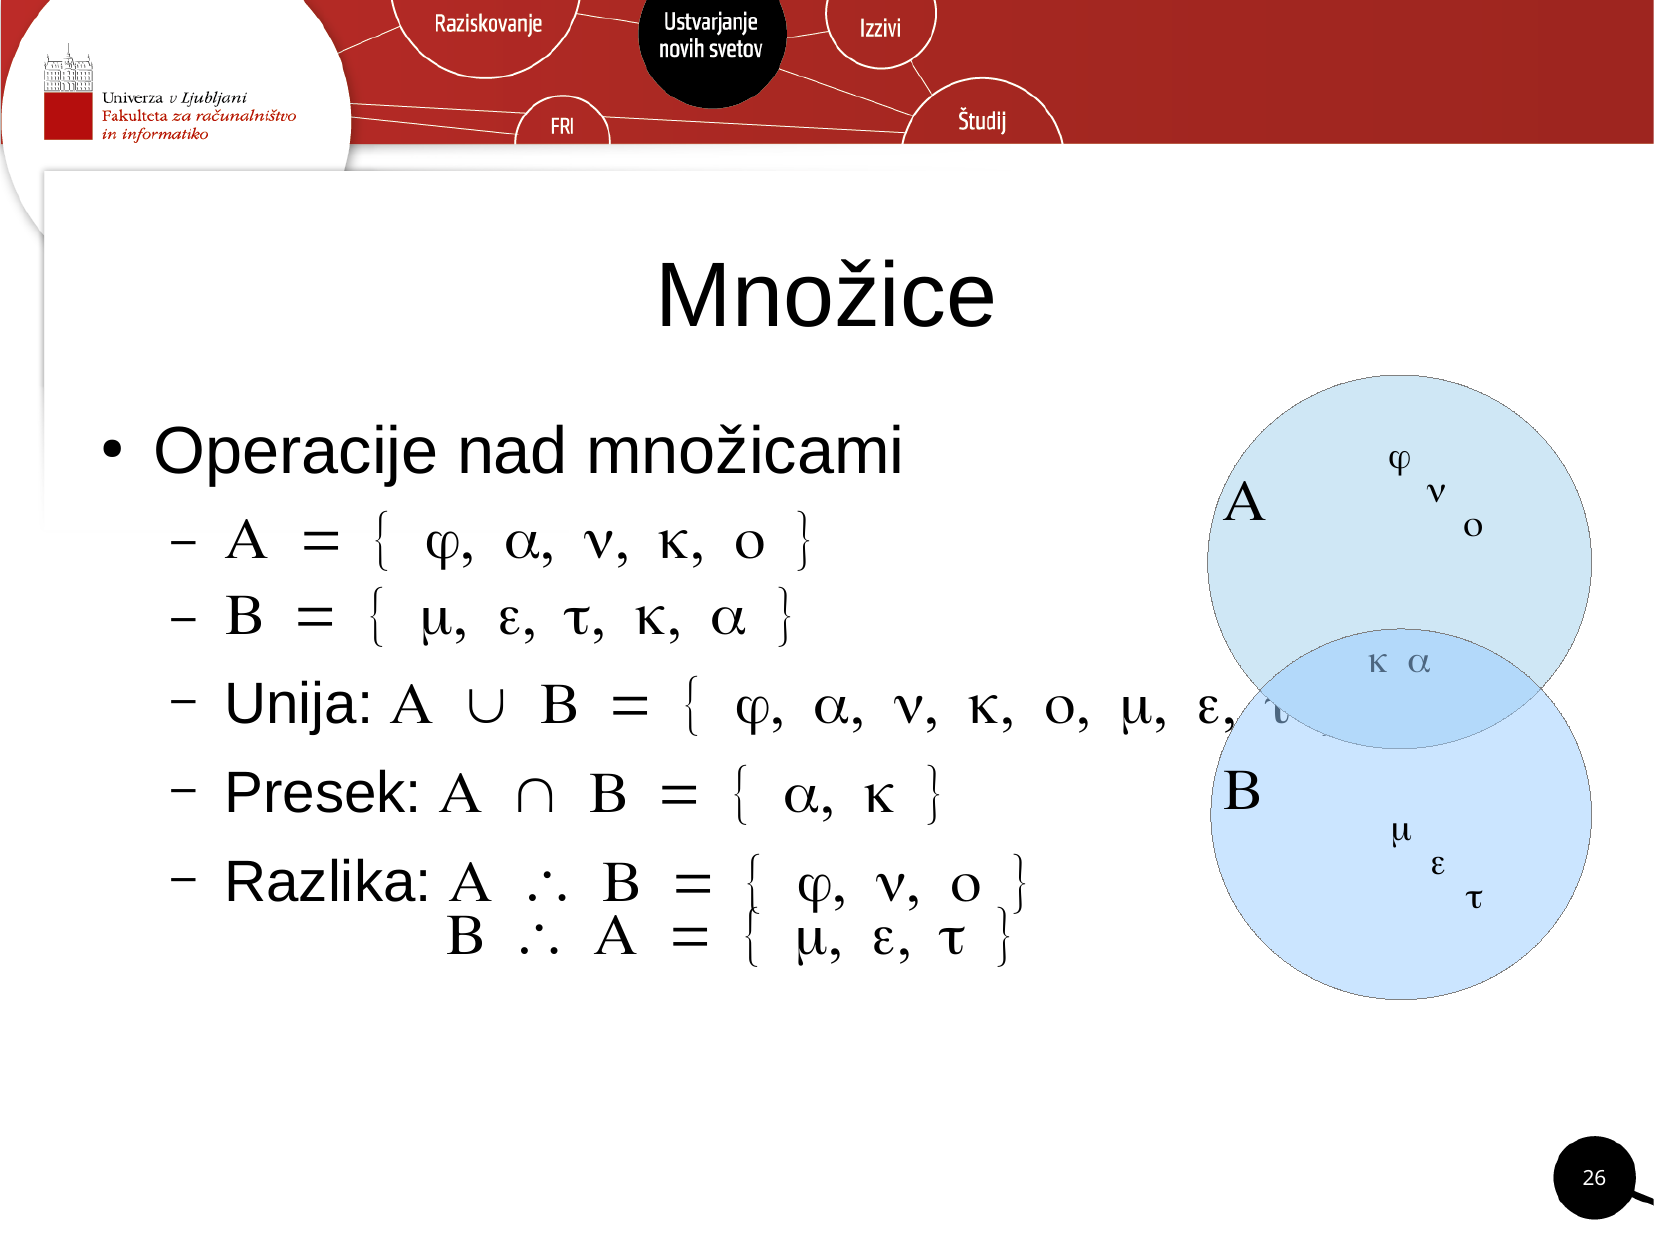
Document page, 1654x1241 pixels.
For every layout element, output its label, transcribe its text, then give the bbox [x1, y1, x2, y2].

text_box B [1207, 761, 1277, 836]
picture [0, 0, 1654, 1241]
text_box j n o k a [1207, 375, 1592, 690]
text_box <številka> [1553, 1145, 1636, 1212]
text_box m e t [1212, 628, 1592, 1000]
list Operacije nad množicami A = { j, a, n, k, o } B = { m, e, t, k, a } Unija: A ∪ B = { j, a, n, k, o, m, e, t } Presek: A ∩ B = { a, k } Razlika: A \ B = { j, n, o } B \ A = { m, e, t } [82, 413, 1538, 1010]
text_box A [1207, 472, 1280, 546]
title Množice [82, 191, 1571, 399]
